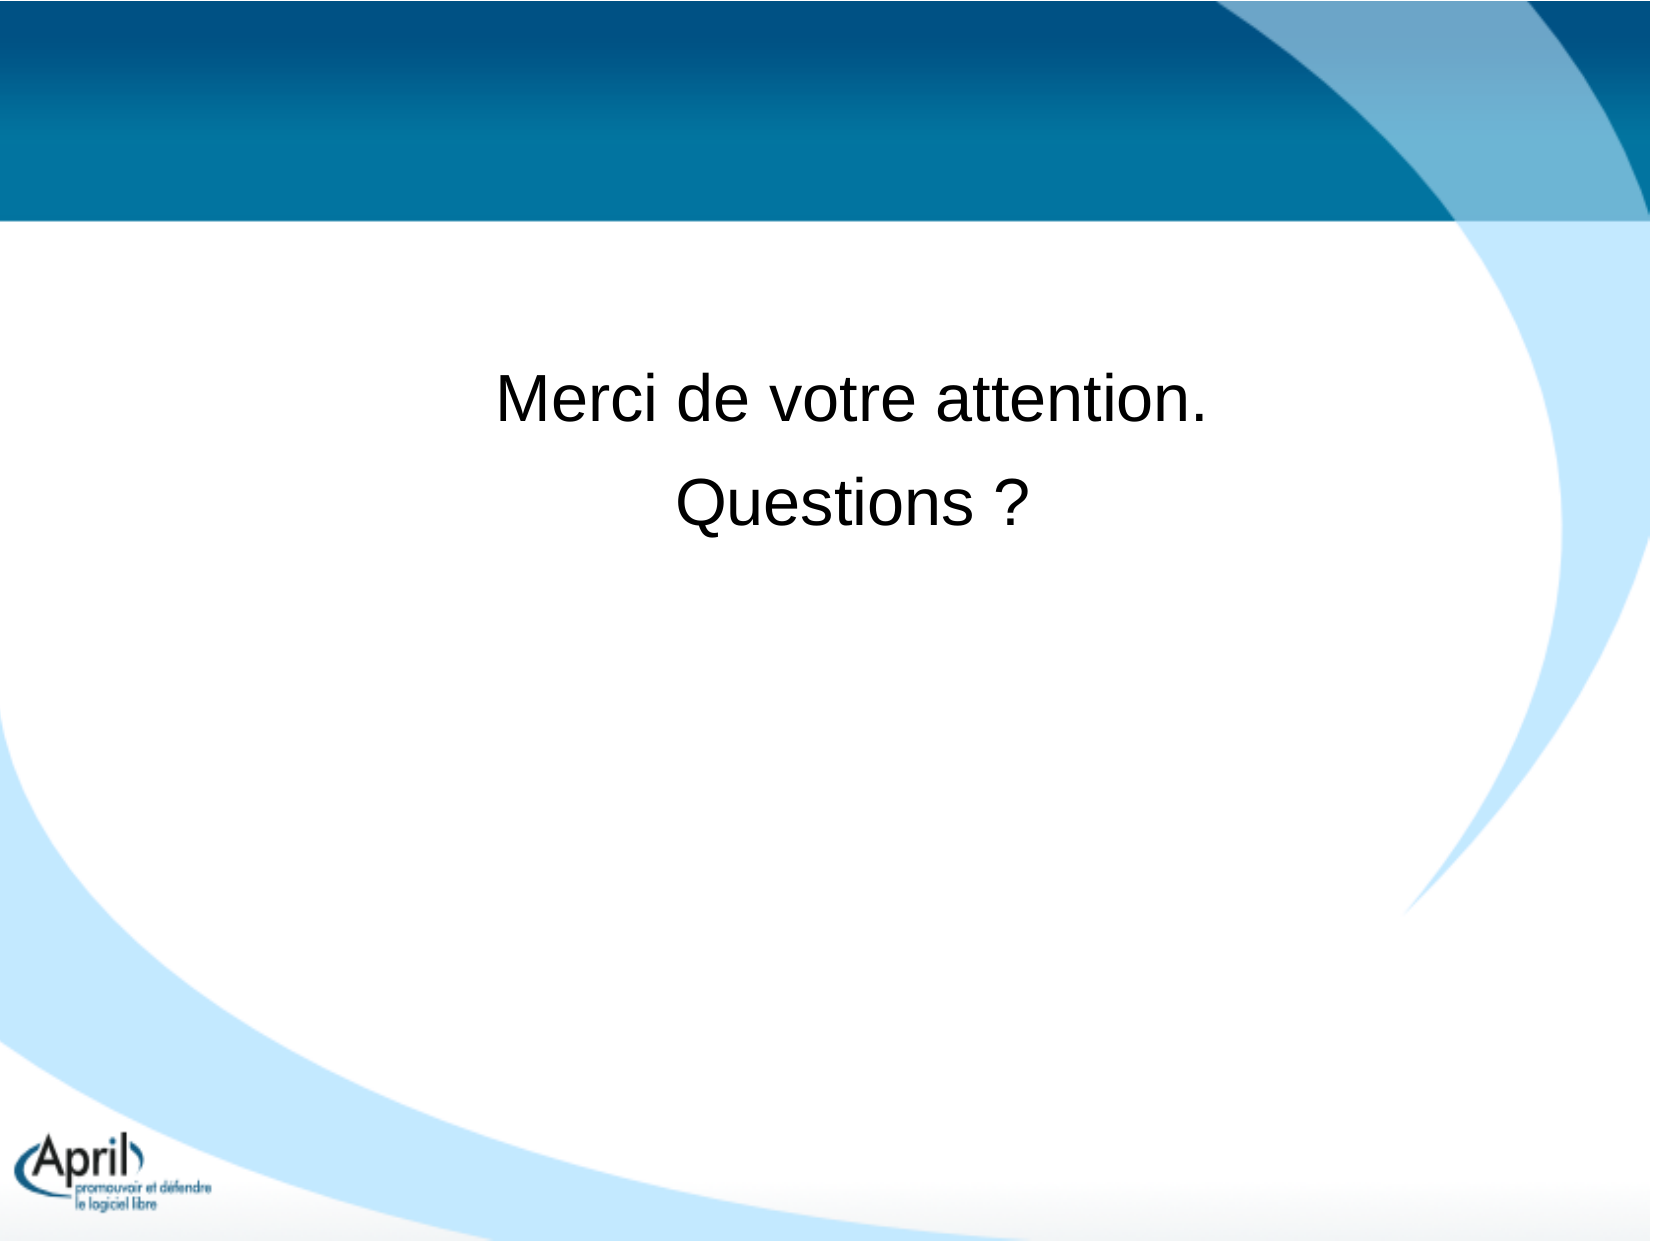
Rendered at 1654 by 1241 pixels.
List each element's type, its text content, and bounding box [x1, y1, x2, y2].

picture [0, 1, 1650, 1241]
list Merci de votre attention. Questions ? [82, 361, 1571, 603]
